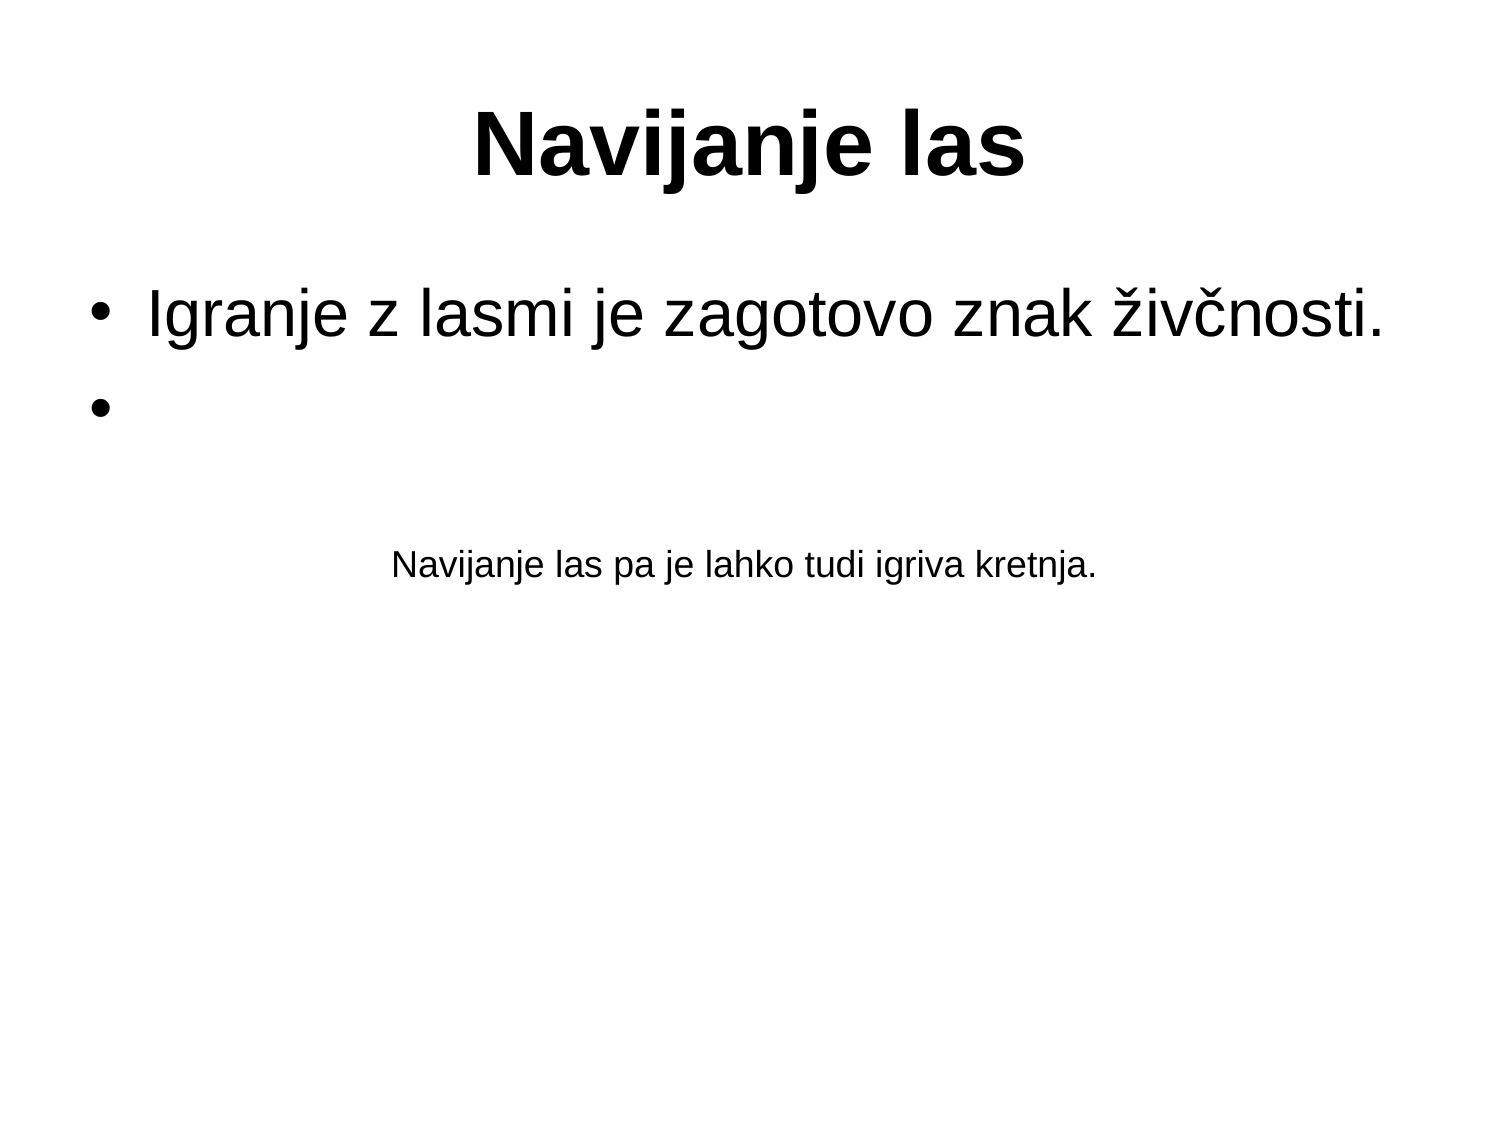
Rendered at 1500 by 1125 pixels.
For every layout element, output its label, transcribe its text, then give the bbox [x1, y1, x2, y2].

title Navijanje las [75, 45, 1426, 233]
text_box Navijanje las pa je lahko tudi igriva kretnja. [376, 532, 1124, 593]
list Igranje z lasmi je zagotovo znak živčnosti. [75, 262, 1426, 1006]
